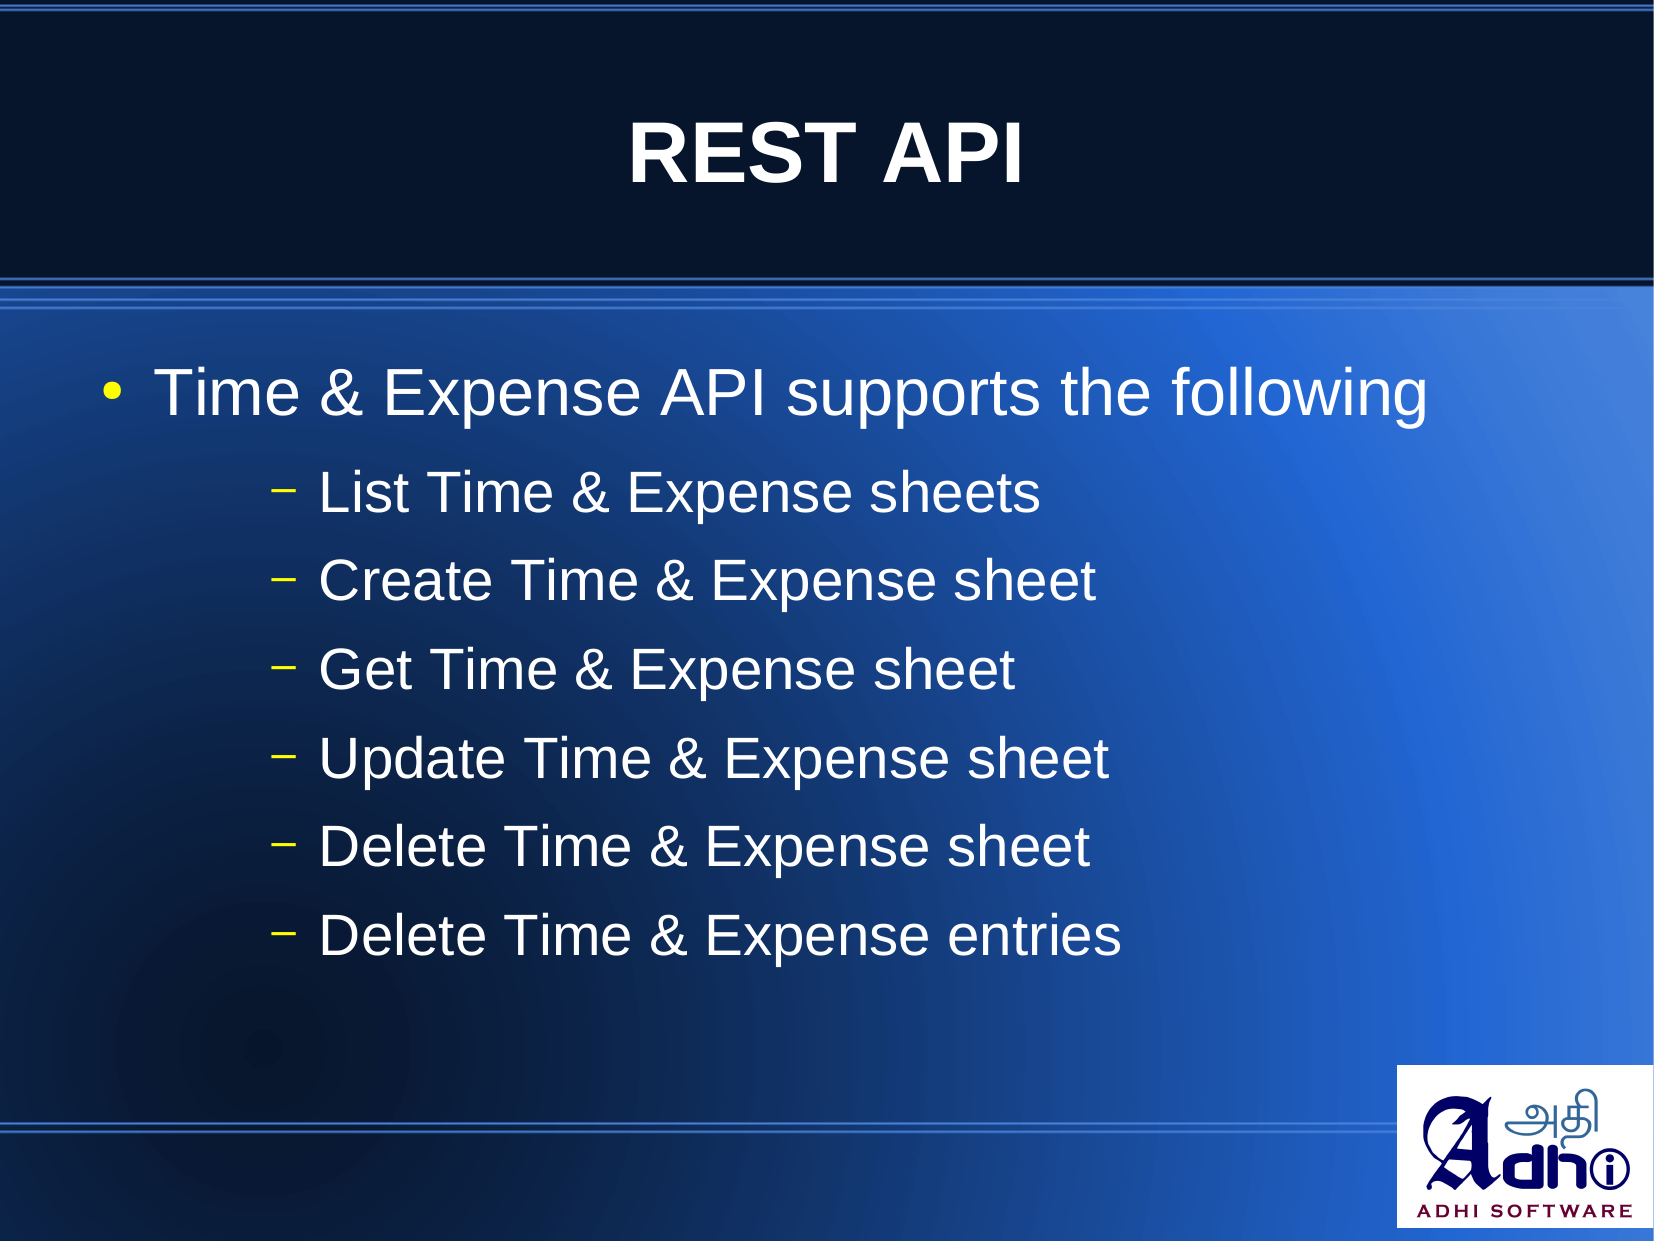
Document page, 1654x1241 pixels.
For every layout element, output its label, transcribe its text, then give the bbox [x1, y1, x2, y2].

list Time & Expense API supports the following List Time & Expense sheets Create Time & Expense sheet Get Time & Expense sheet Update Time & Expense sheet Delete Time & Expense sheet Delete Time & Expense entries [82, 355, 1571, 1160]
title REST API [82, 56, 1571, 250]
picture [0, 0, 1654, 1241]
